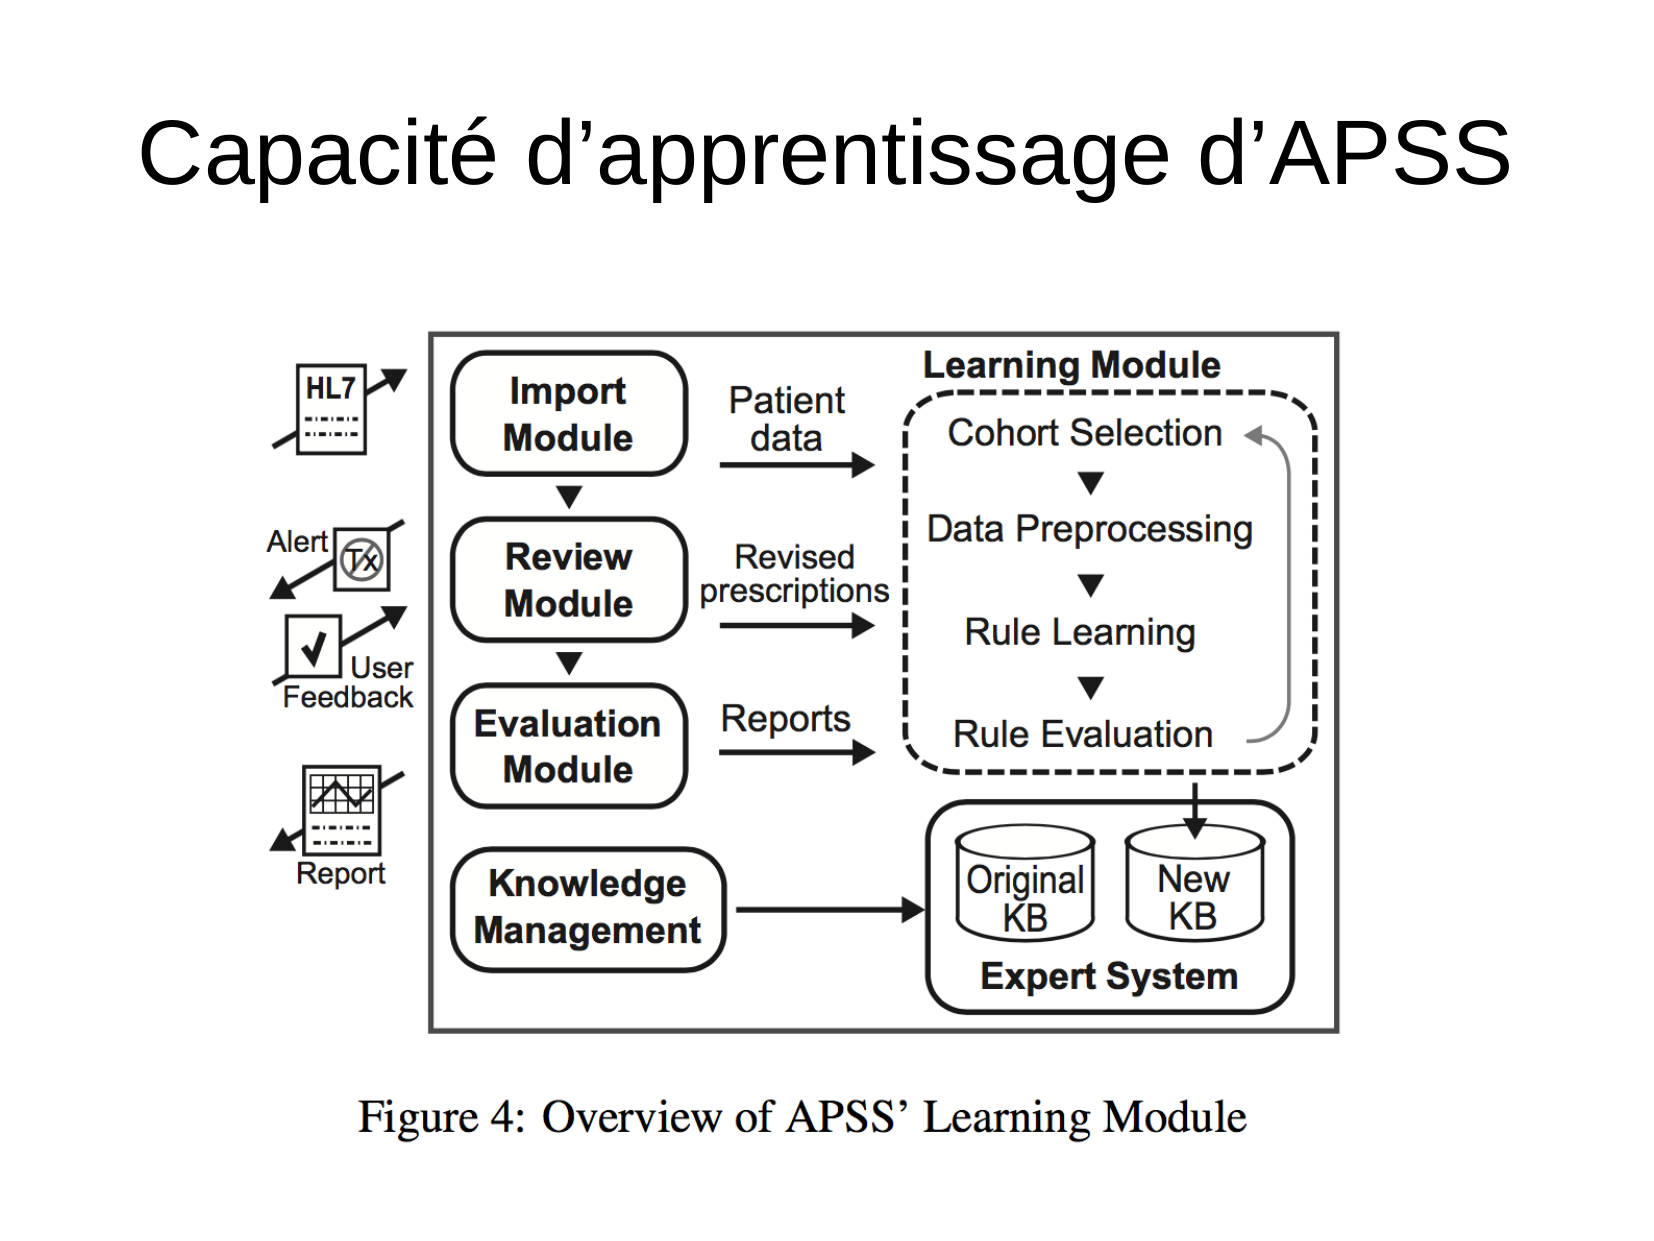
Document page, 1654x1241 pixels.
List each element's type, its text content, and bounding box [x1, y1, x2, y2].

picture [249, 287, 1406, 1182]
title Capacité d’apprentissage d’APSS [82, 49, 1571, 257]
